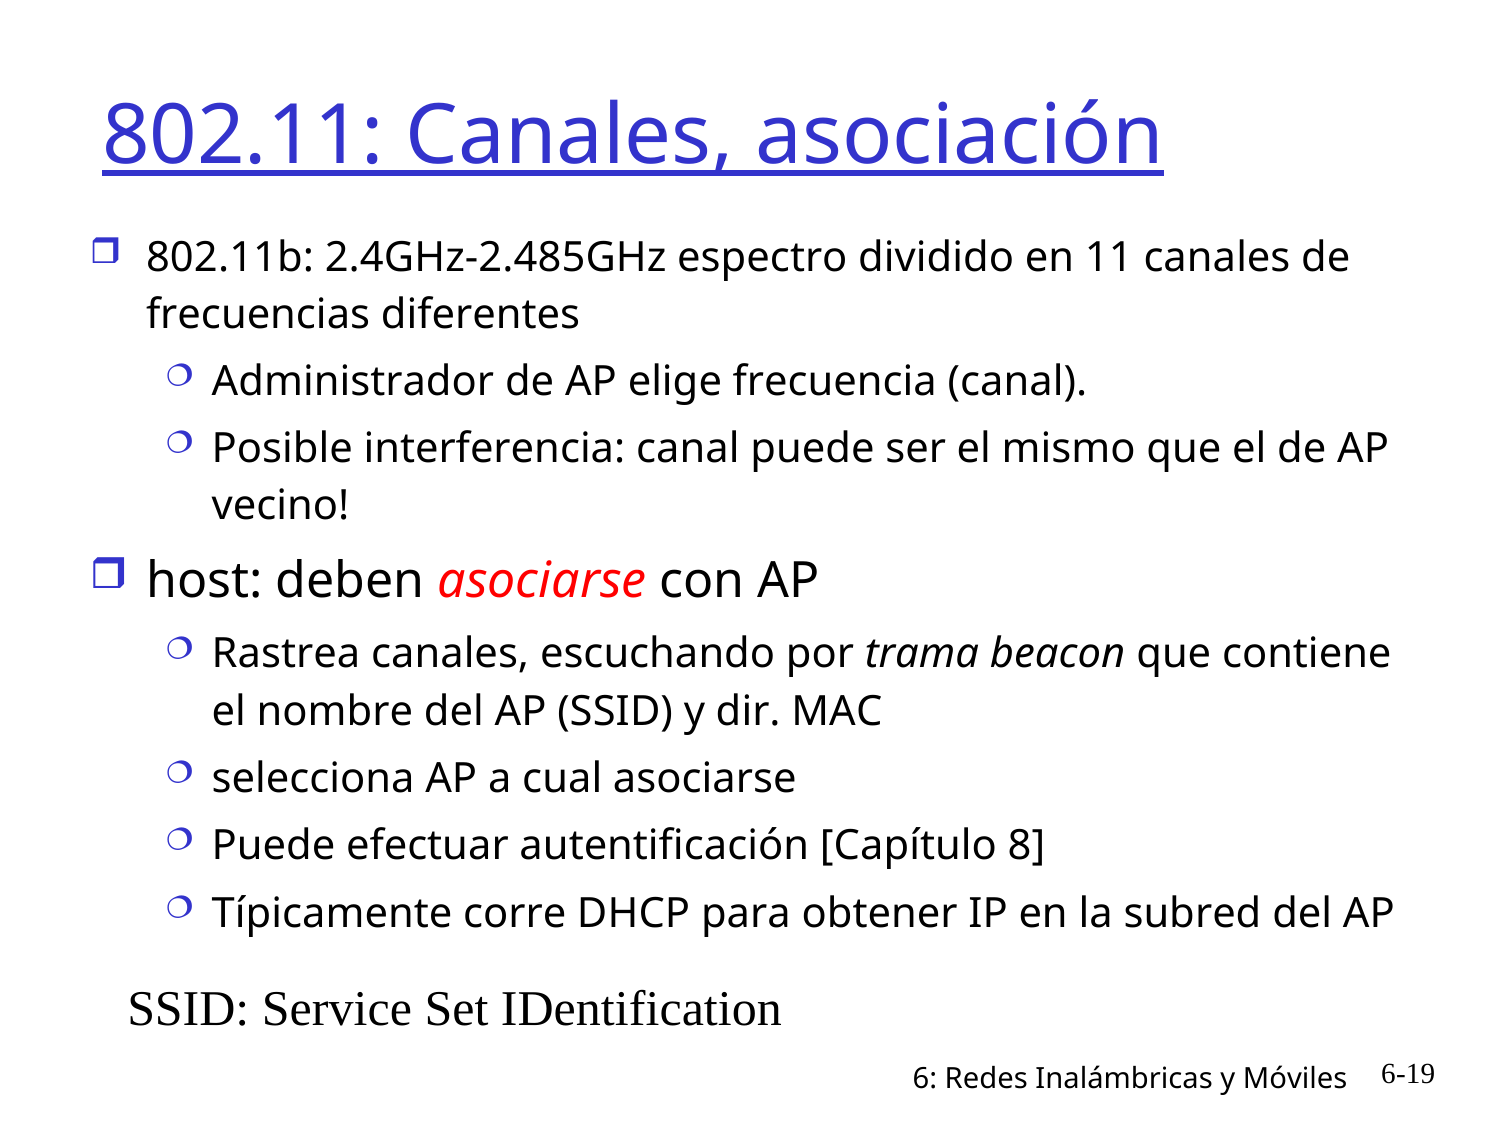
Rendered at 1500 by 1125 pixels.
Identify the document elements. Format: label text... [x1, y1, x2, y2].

text_box SSID: Service Set IDentification [112, 968, 798, 1044]
title 802.11: Canales, asociación [87, 37, 1363, 218]
list 802.11b: 2.4GHz-2.485GHz espectro dividido en 11 canales de frecuencias diferentes Administrador de AP elige frecuencia (canal). Posible interferencia: canal puede ser el mismo que el de AP vecino! host: deben asociarse con AP Rastrea canales, escuchando por trama beacon que contiene el nombre del AP (SSID) y dir. MAC selecciona AP a cual asociarse Puede efectuar autentificación [Capítulo 8] Típicamente corre DHCP para obtener IP en la subred del AP [75, 218, 1426, 982]
